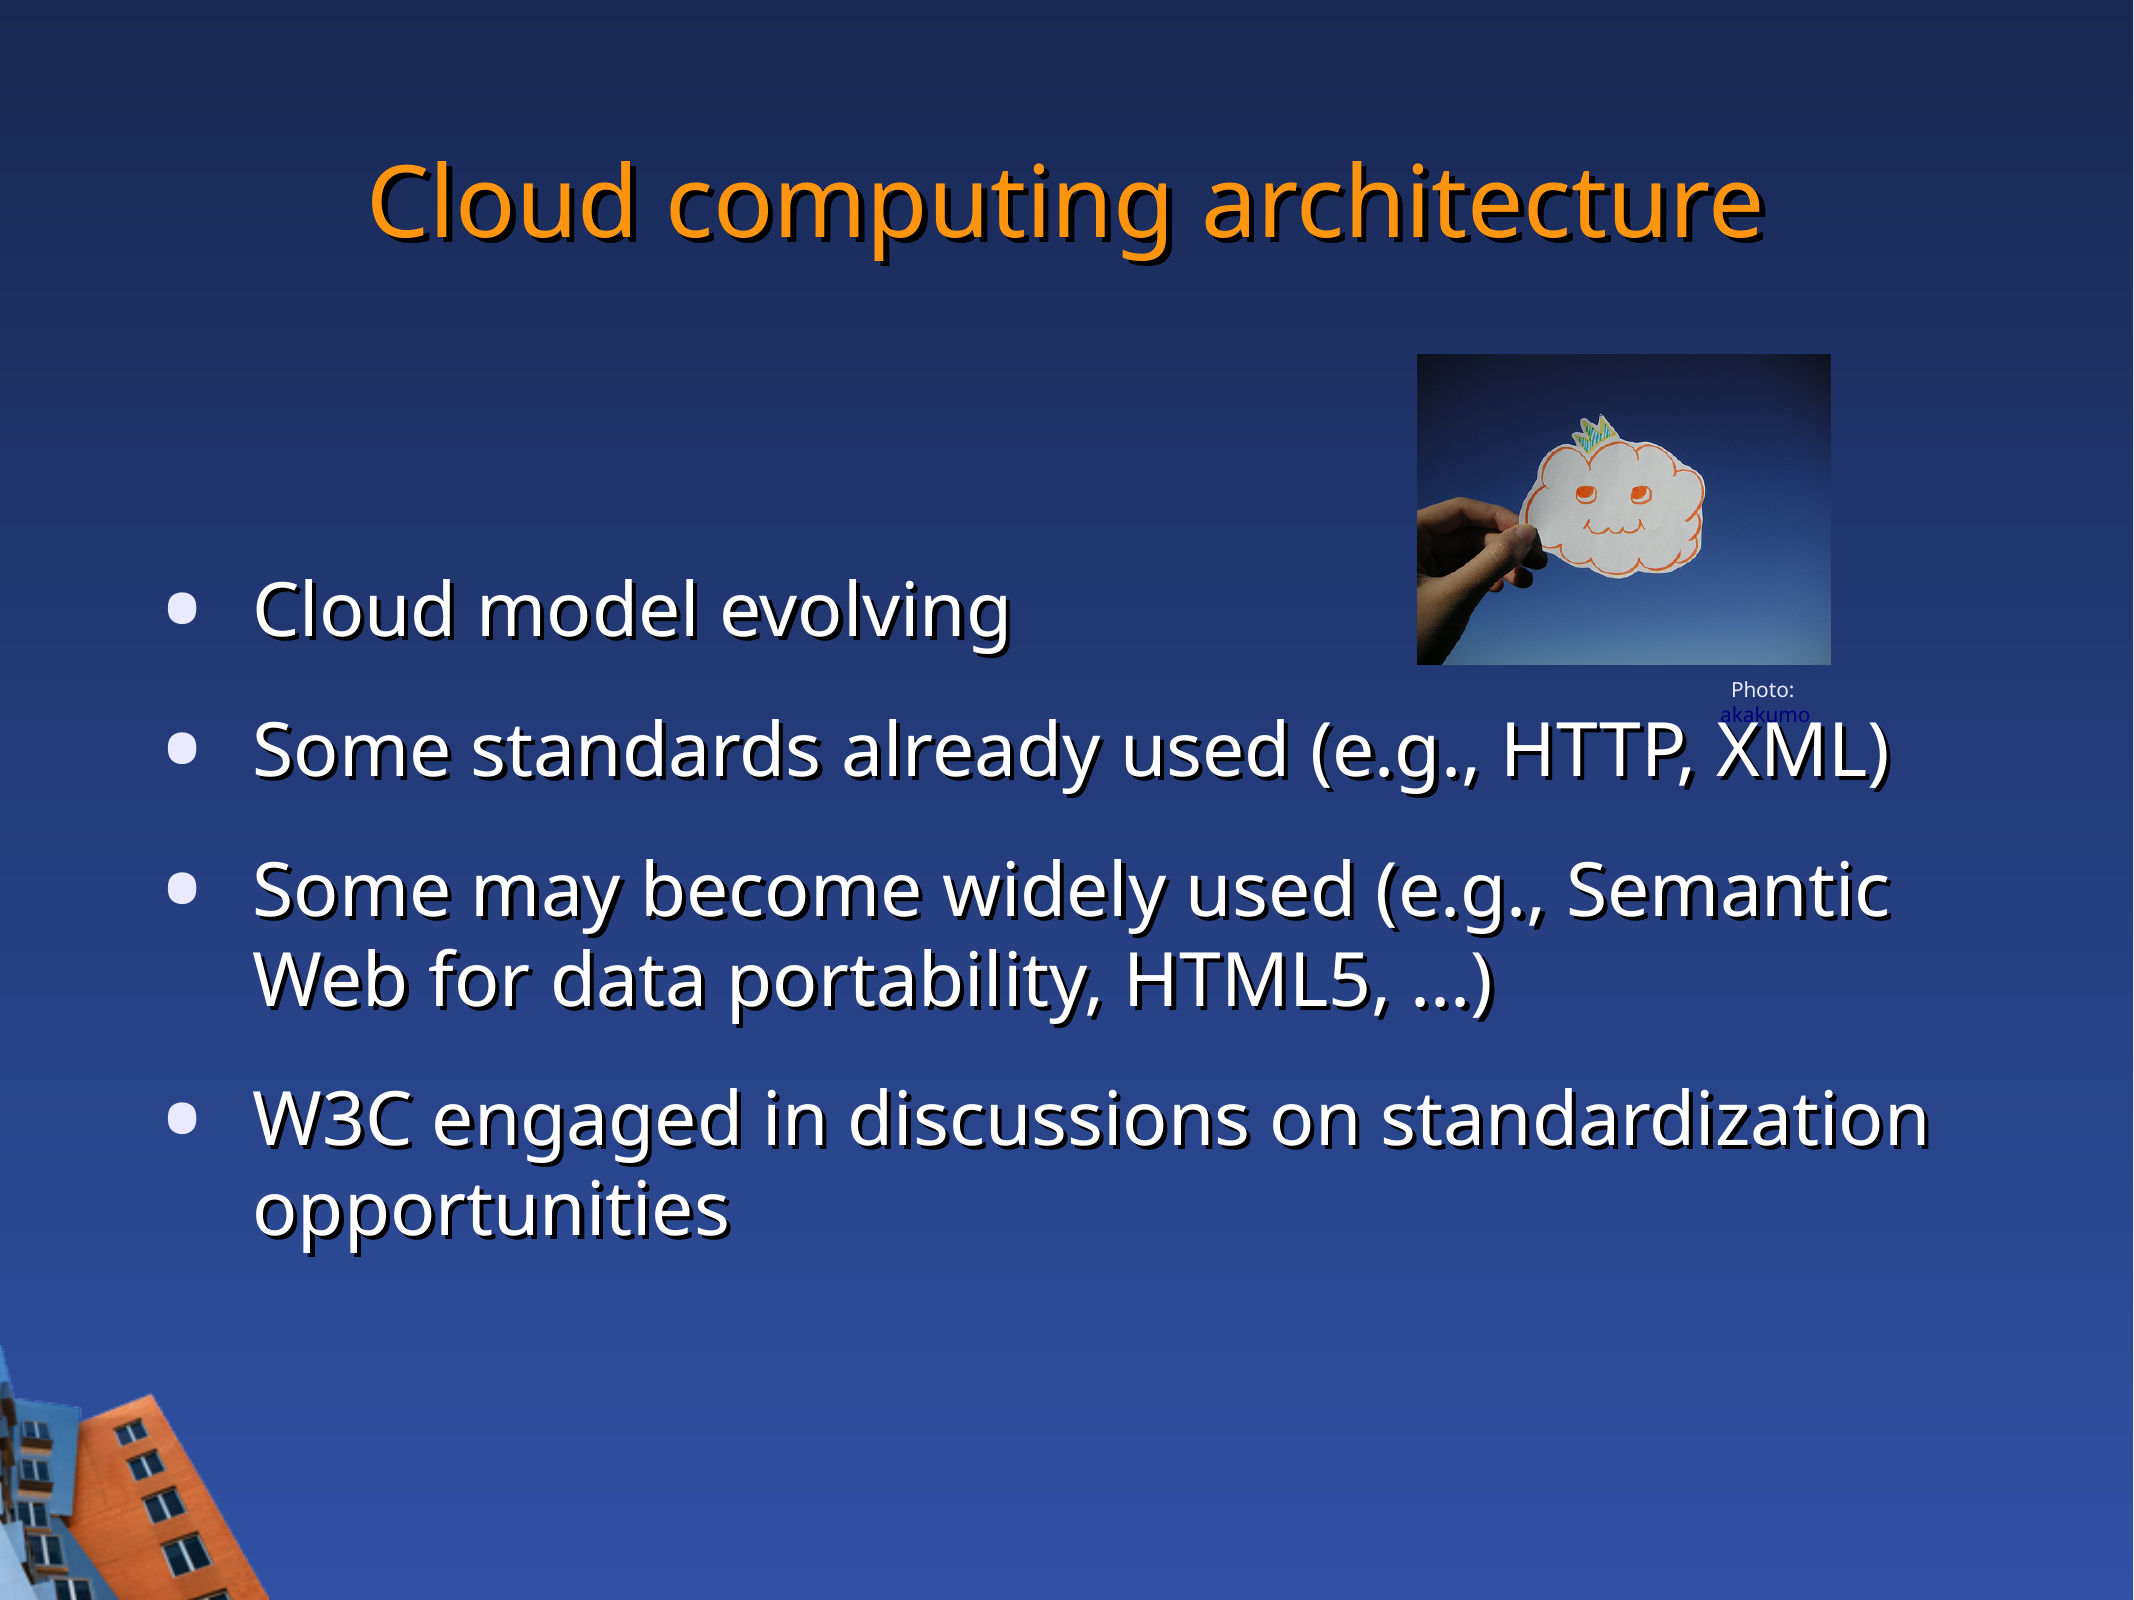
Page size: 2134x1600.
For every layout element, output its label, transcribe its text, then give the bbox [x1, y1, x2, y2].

list Cloud model evolving Some standards already used (e.g., HTTP, XML) Some may become widely used (e.g., Semantic Web for data portability, HTML5, ...) W3C engaged in discussions on standardization opportunities [106, 561, 2038, 1470]
picture [1417, 354, 1831, 665]
text_box Photo: akakumo [1683, 668, 1848, 709]
picture [0, 1345, 269, 1600]
title Cloud computing architecture [106, 71, 2027, 324]
